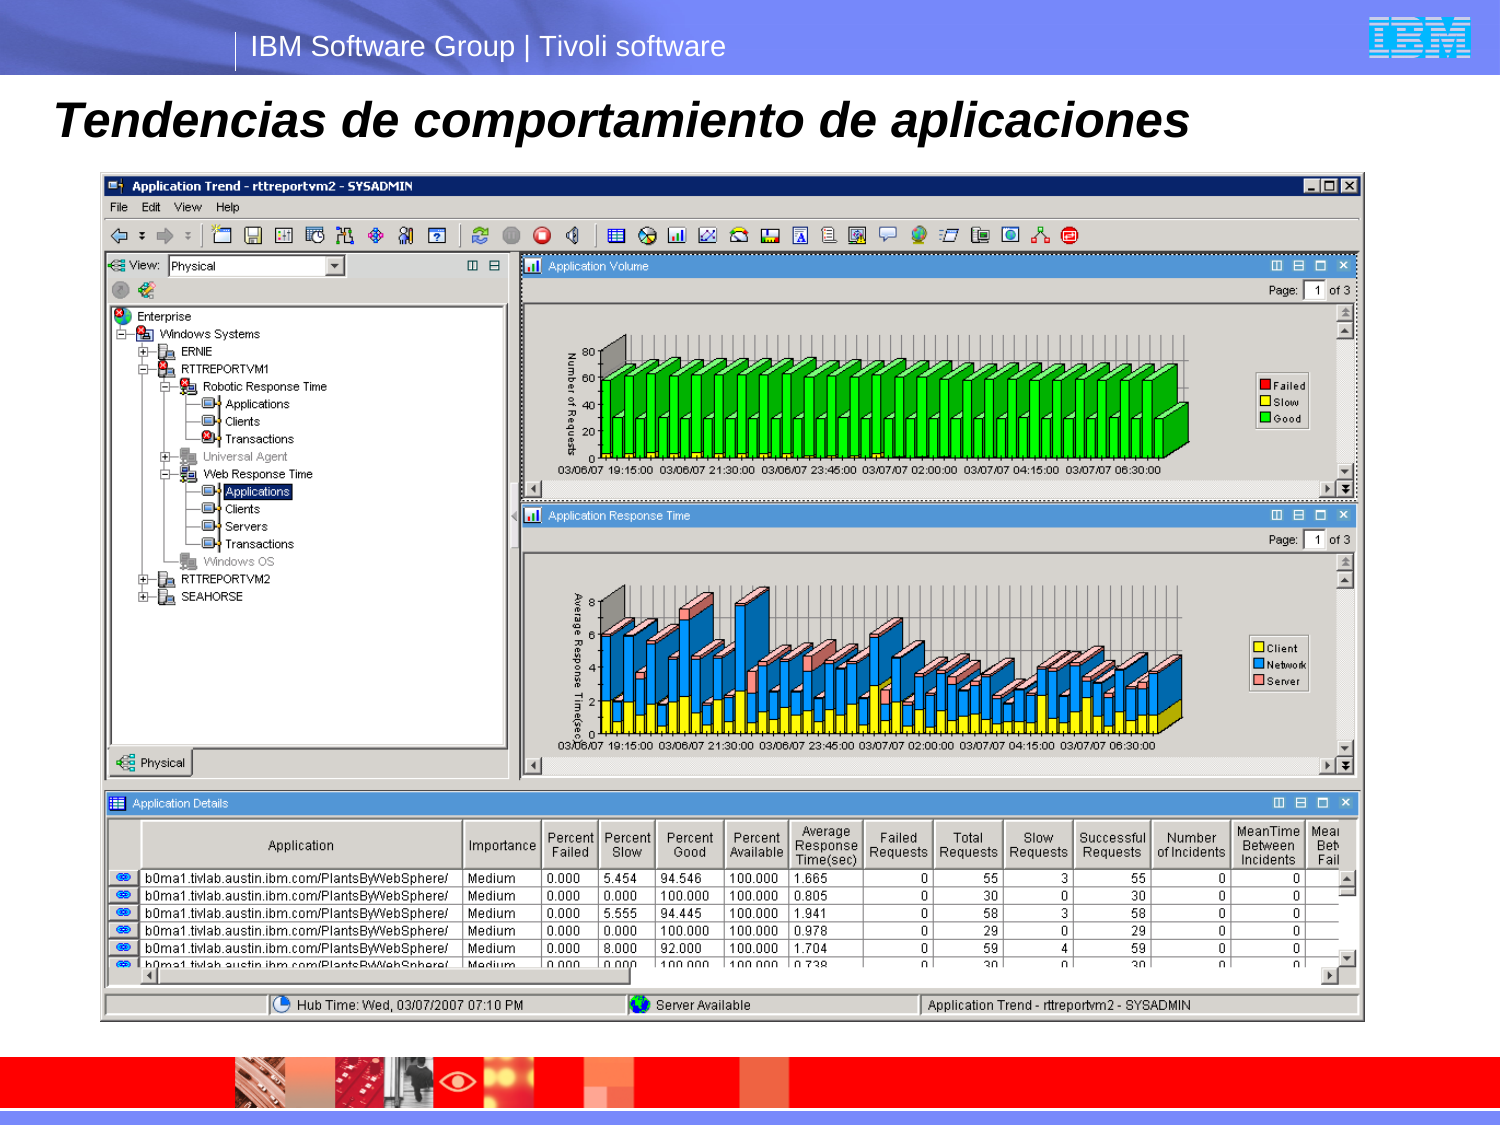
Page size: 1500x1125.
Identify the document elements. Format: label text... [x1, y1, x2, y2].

picture [100, 172, 1365, 1022]
picture [0, 0, 1500, 75]
picture [0, 1057, 1500, 1108]
title Tendencias de comportamiento de aplicaciones [37, 87, 1391, 170]
